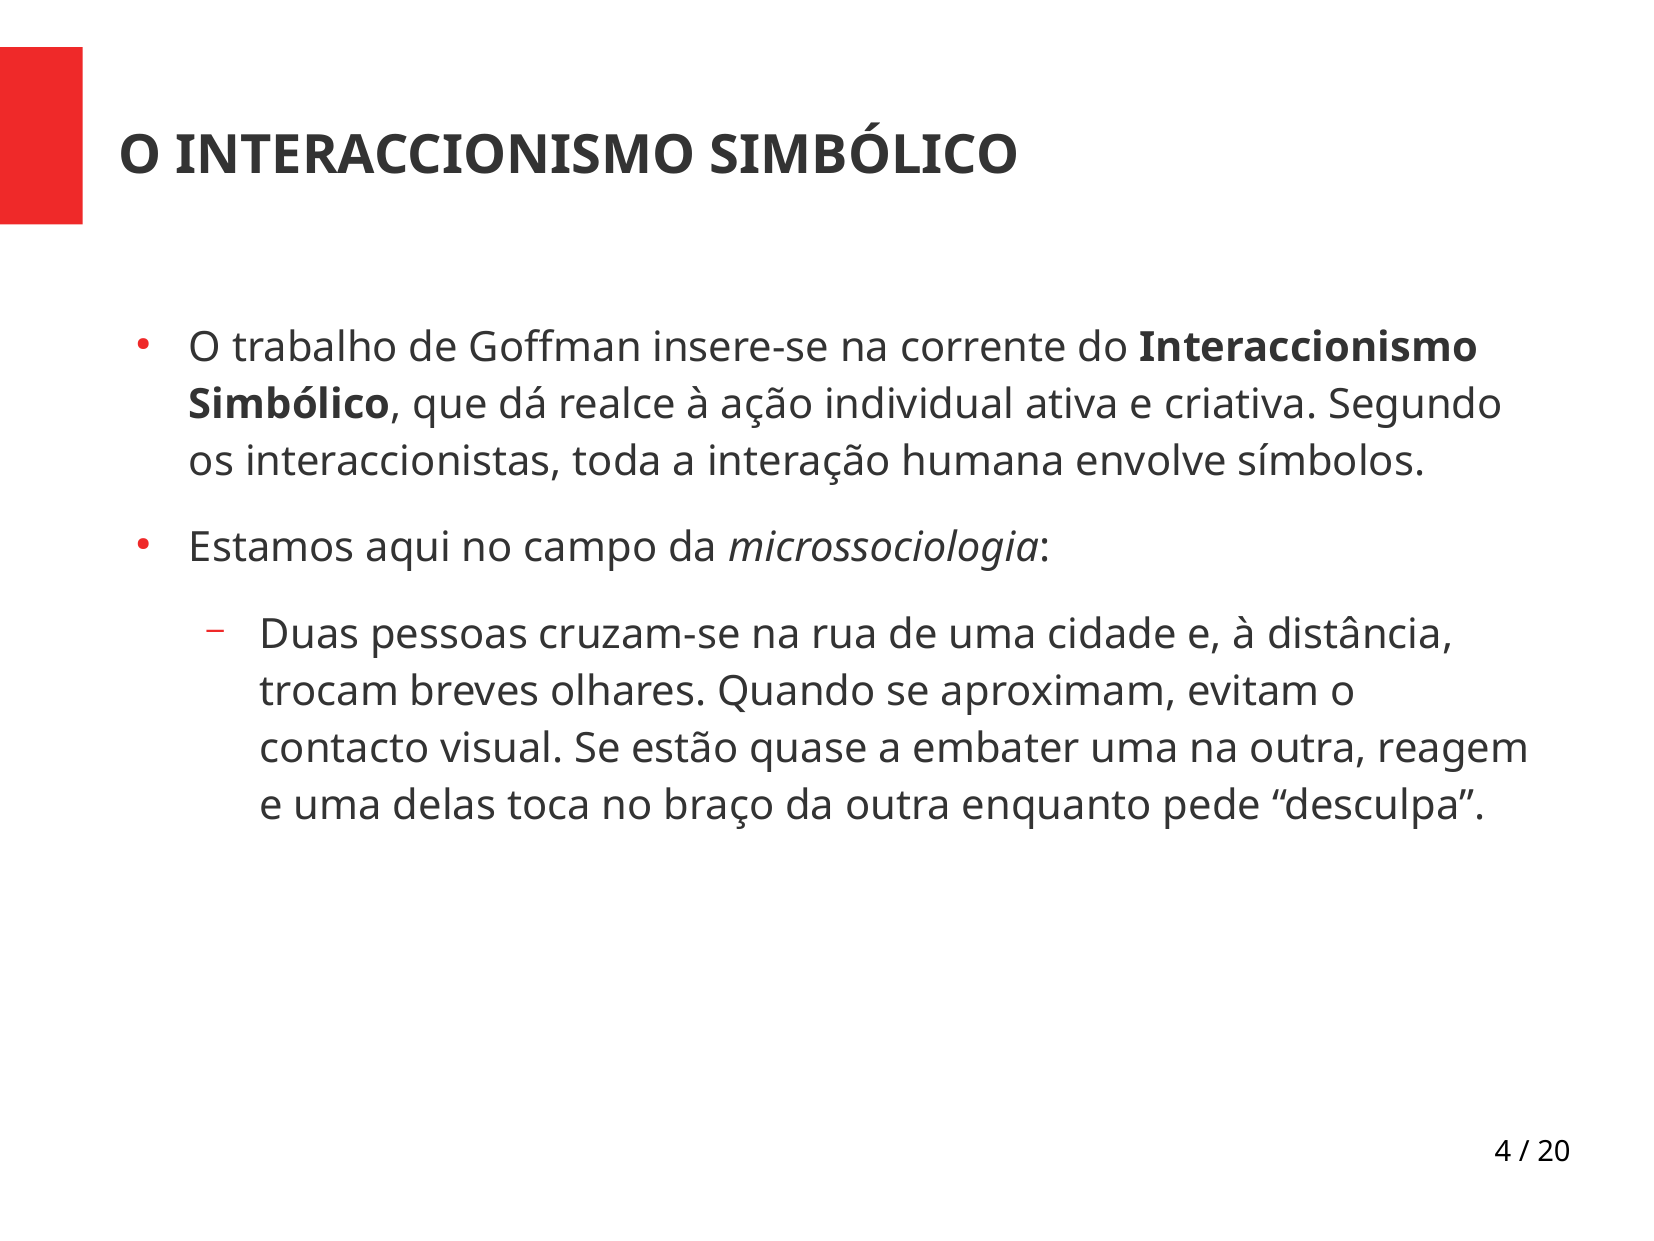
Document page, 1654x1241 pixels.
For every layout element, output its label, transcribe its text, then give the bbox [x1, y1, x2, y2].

title O INTERACCIONISMO SIMBÓLICO [118, 49, 1571, 257]
list O trabalho de Goffman insere-se na corrente do Interaccionismo Simbólico, que dá realce à ação individual ativa e criativa. Segundo os interaccionistas, toda a interação humana envolve símbolos. Estamos aqui no campo da microssociologia: Duas pessoas cruzam-se na rua de uma cidade e, à distância, trocam breves olhares. Quando se aproximam, evitam o contacto visual. Se estão quase a embater uma na outra, reagem e uma delas toca no braço da outra enquanto pede “desculpa”. [118, 236, 1536, 956]
